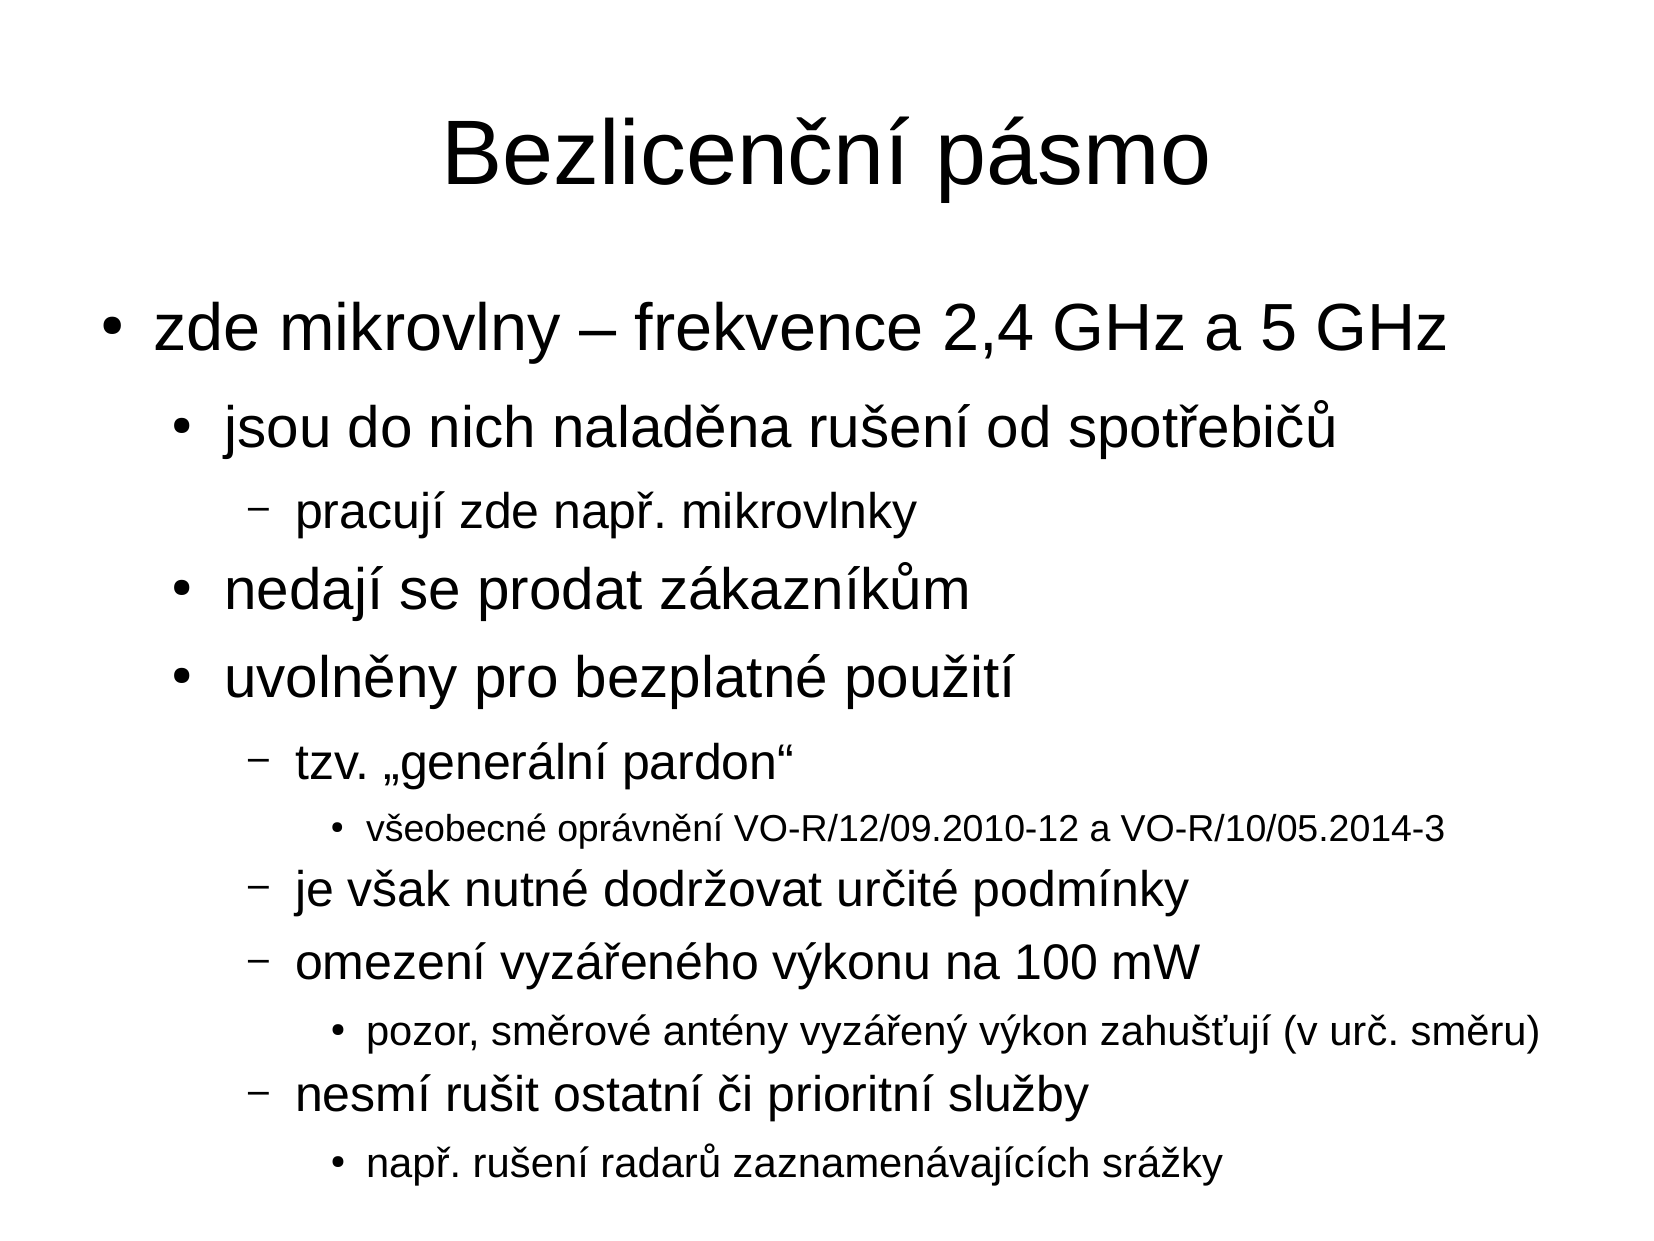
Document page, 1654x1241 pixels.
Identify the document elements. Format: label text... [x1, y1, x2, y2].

title Bezlicenční pásmo [82, 49, 1571, 257]
list zde mikrovlny – frekvence 2,4 GHz a 5 GHz jsou do nich naladěna rušení od spotřebičů pracují zde např. mikrovlnky nedají se prodat zákazníkům uvolněny pro bezplatné použití tzv. „generální pardon“ všeobecné oprávnění VO-R/12/09.2010-12 a VO-R/10/05.2014-3 je však nutné dodržovat určité podmínky omezení vyzářeného výkonu na 100 mW pozor, směrové antény vyzářený výkon zahušťují (v urč. směru) nesmí rušit ostatní či prioritní služby např. rušení radarů zaznamenávajících srážky [82, 290, 1571, 1187]
